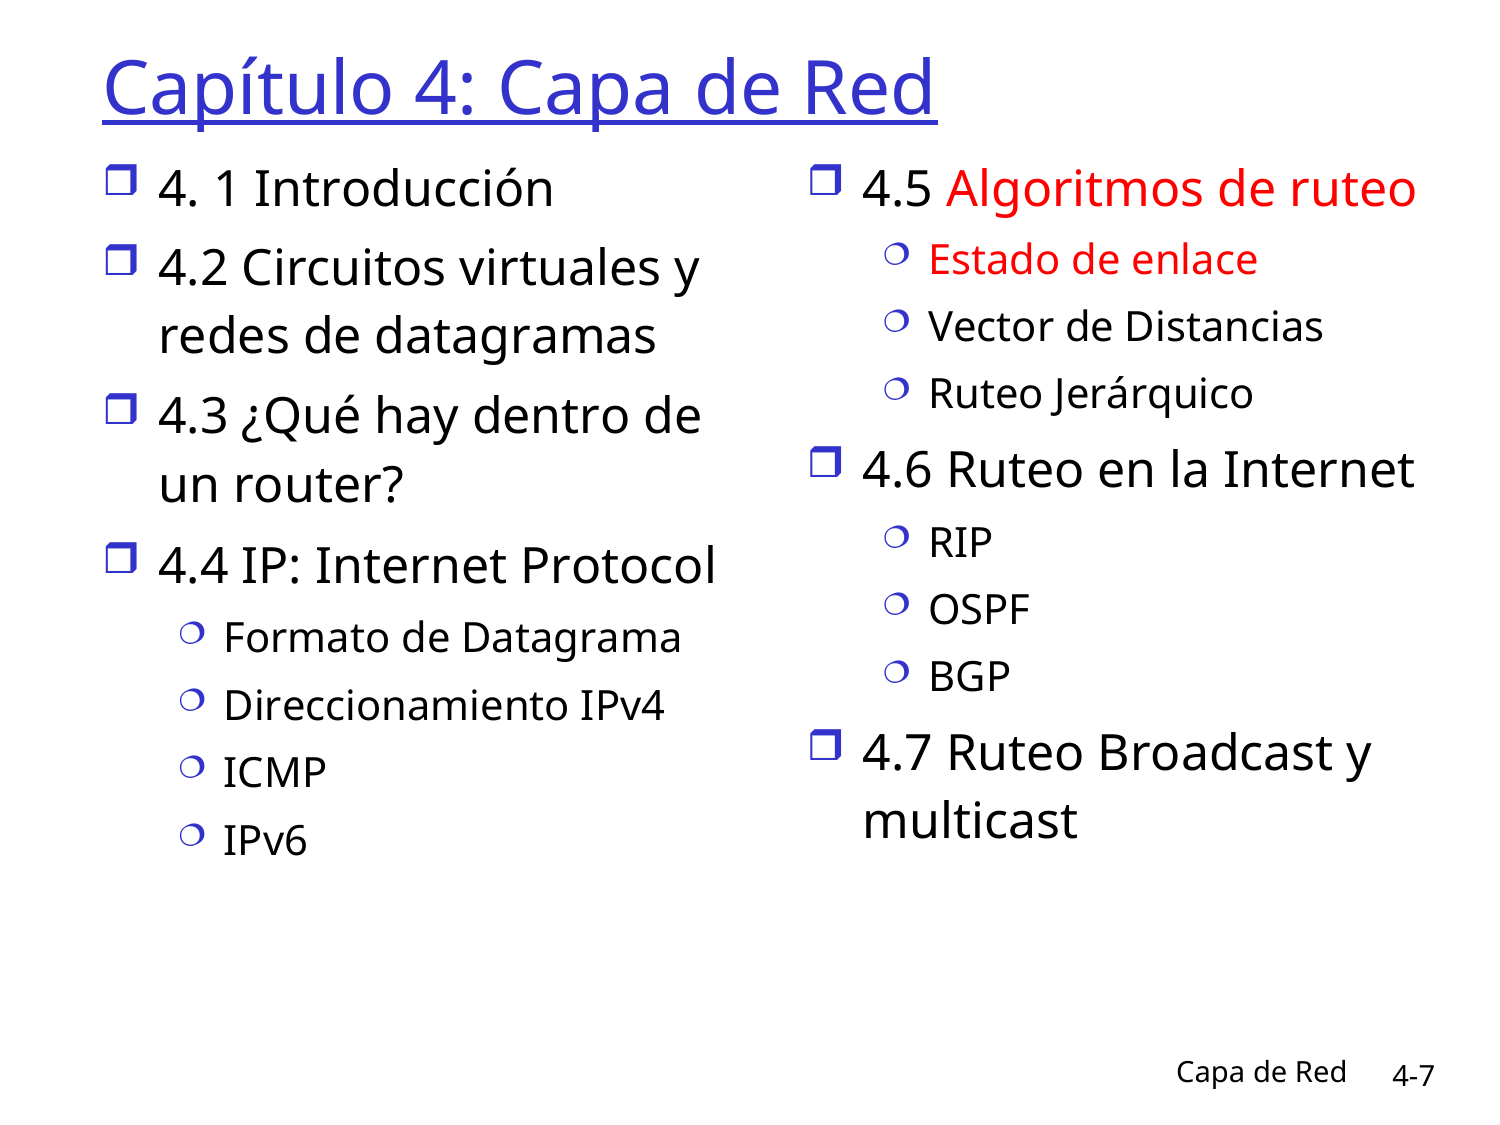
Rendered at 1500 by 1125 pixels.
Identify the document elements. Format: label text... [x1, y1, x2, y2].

title Capítulo 4: Capa de Red [87, 15, 1363, 158]
list 4. 1 Introducción 4.2 Circuitos virtuales y redes de datagramas 4.3 ¿Qué hay dentro de un router? 4.4 IP: Internet Protocol Formato de Datagrama Direccionamiento IPv4 ICMP IPv6 [87, 149, 759, 1066]
list 4.5 Algoritmos de ruteo Estado de enlace Vector de Distancias Ruteo Jerárquico 4.6 Ruteo en la Internet RIP OSPF BGP 4.7 Ruteo Broadcast y multicast [792, 149, 1464, 1066]
